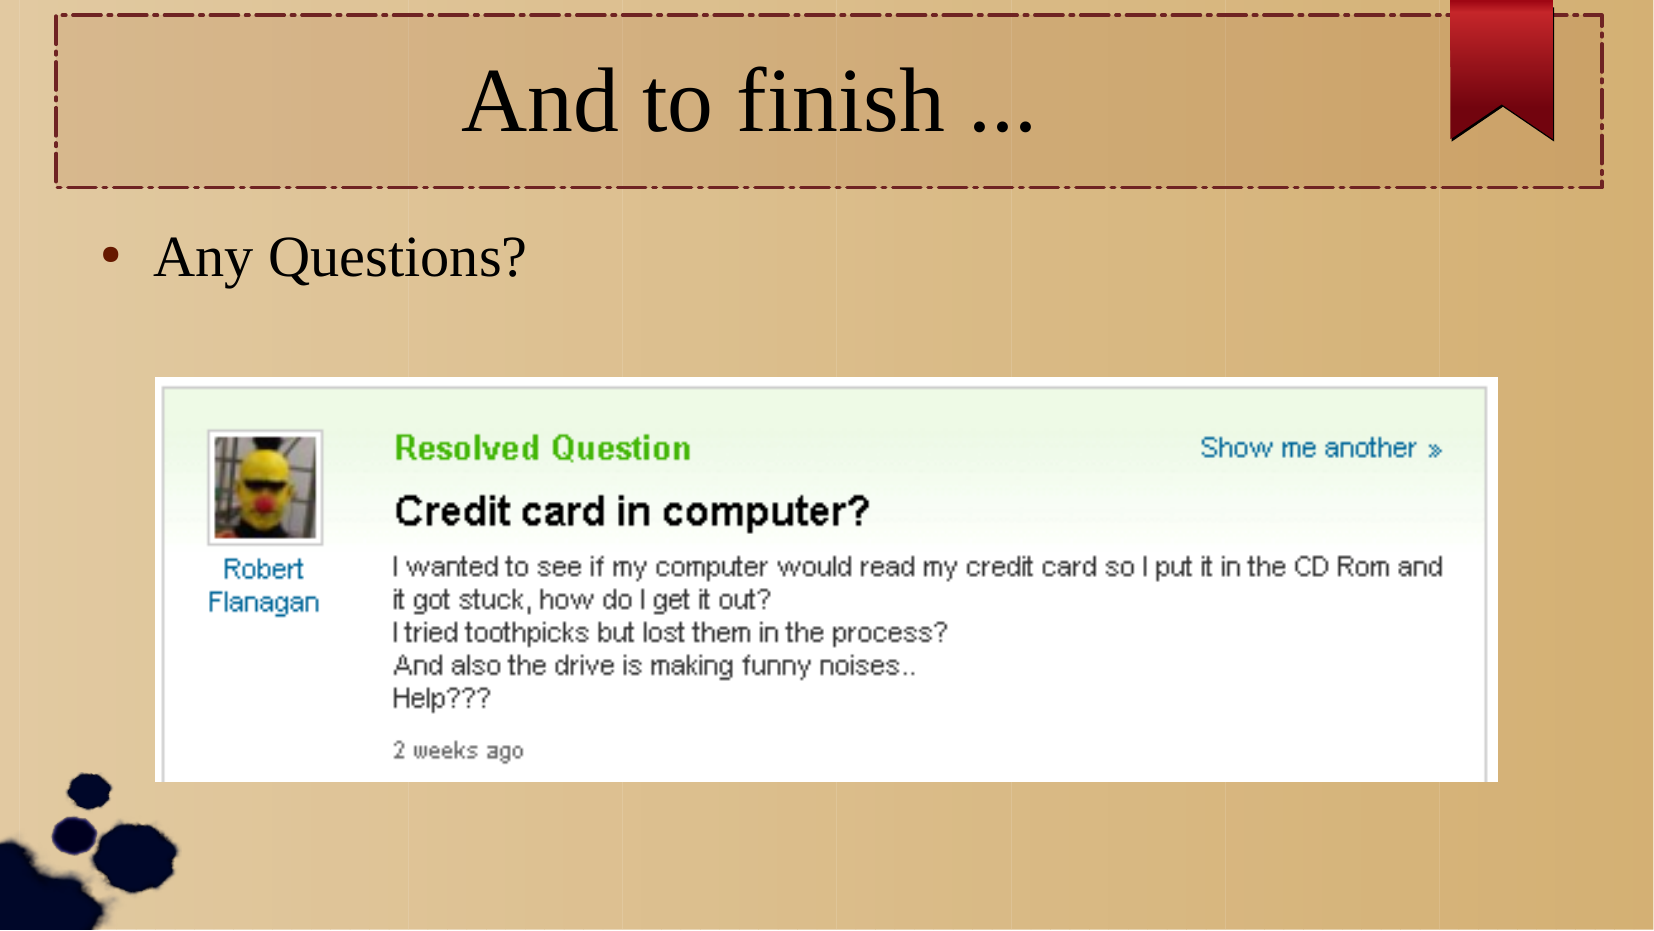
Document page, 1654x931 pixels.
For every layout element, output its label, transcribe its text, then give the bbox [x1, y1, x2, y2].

title And to finish ... [59, 11, 1441, 189]
list Any Questions? [82, 224, 1571, 764]
picture [155, 377, 1498, 782]
